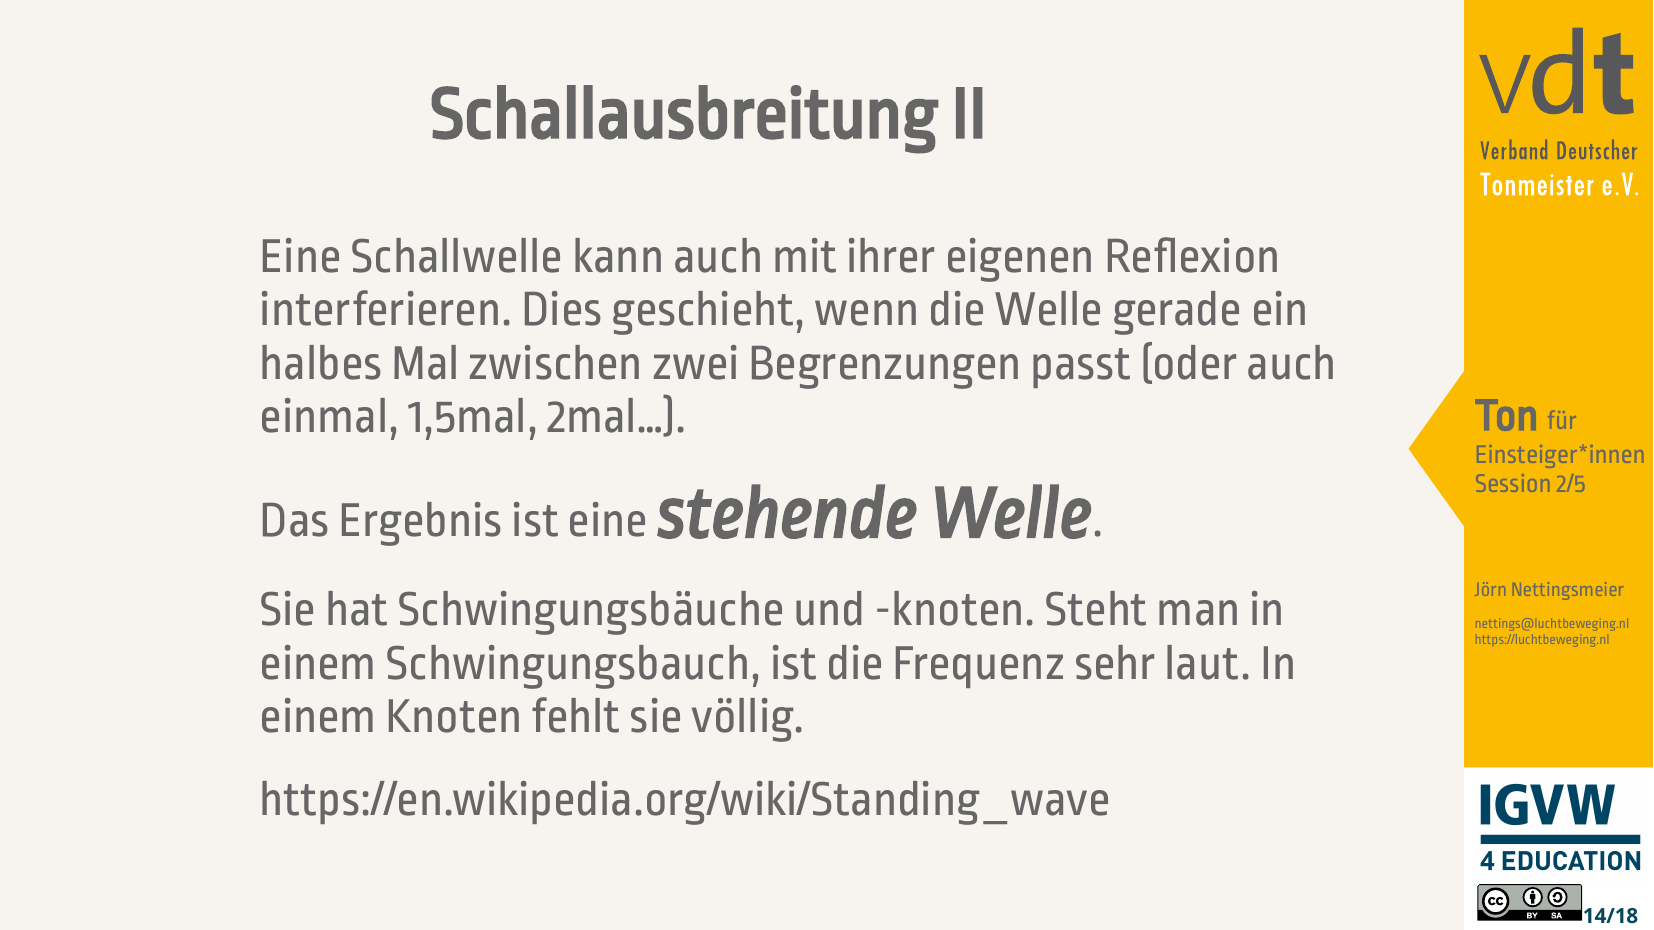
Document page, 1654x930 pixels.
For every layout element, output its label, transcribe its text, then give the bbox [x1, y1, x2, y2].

picture [1477, 780, 1646, 882]
title Schallausbreitung II [82, 37, 1335, 193]
list Eine Schallwelle kann auch mit ihrer eigenen Reflexion interferieren. Dies geschieht, wenn die Welle gerade ein halbes Mal zwischen zwei Begrenzungen passt (oder auch einmal, 1,5mal, 2mal…). Das Ergebnis ist eine stehende Welle. Sie hat Schwingungsbäuche und -knoten. Steht man in einem Schwingungsbauch, ist die Frequenz sehr laut. In einem Knoten fehlt sie völlig. https://en.wikipedia.org/wiki/Standing_wave [259, 230, 1394, 852]
